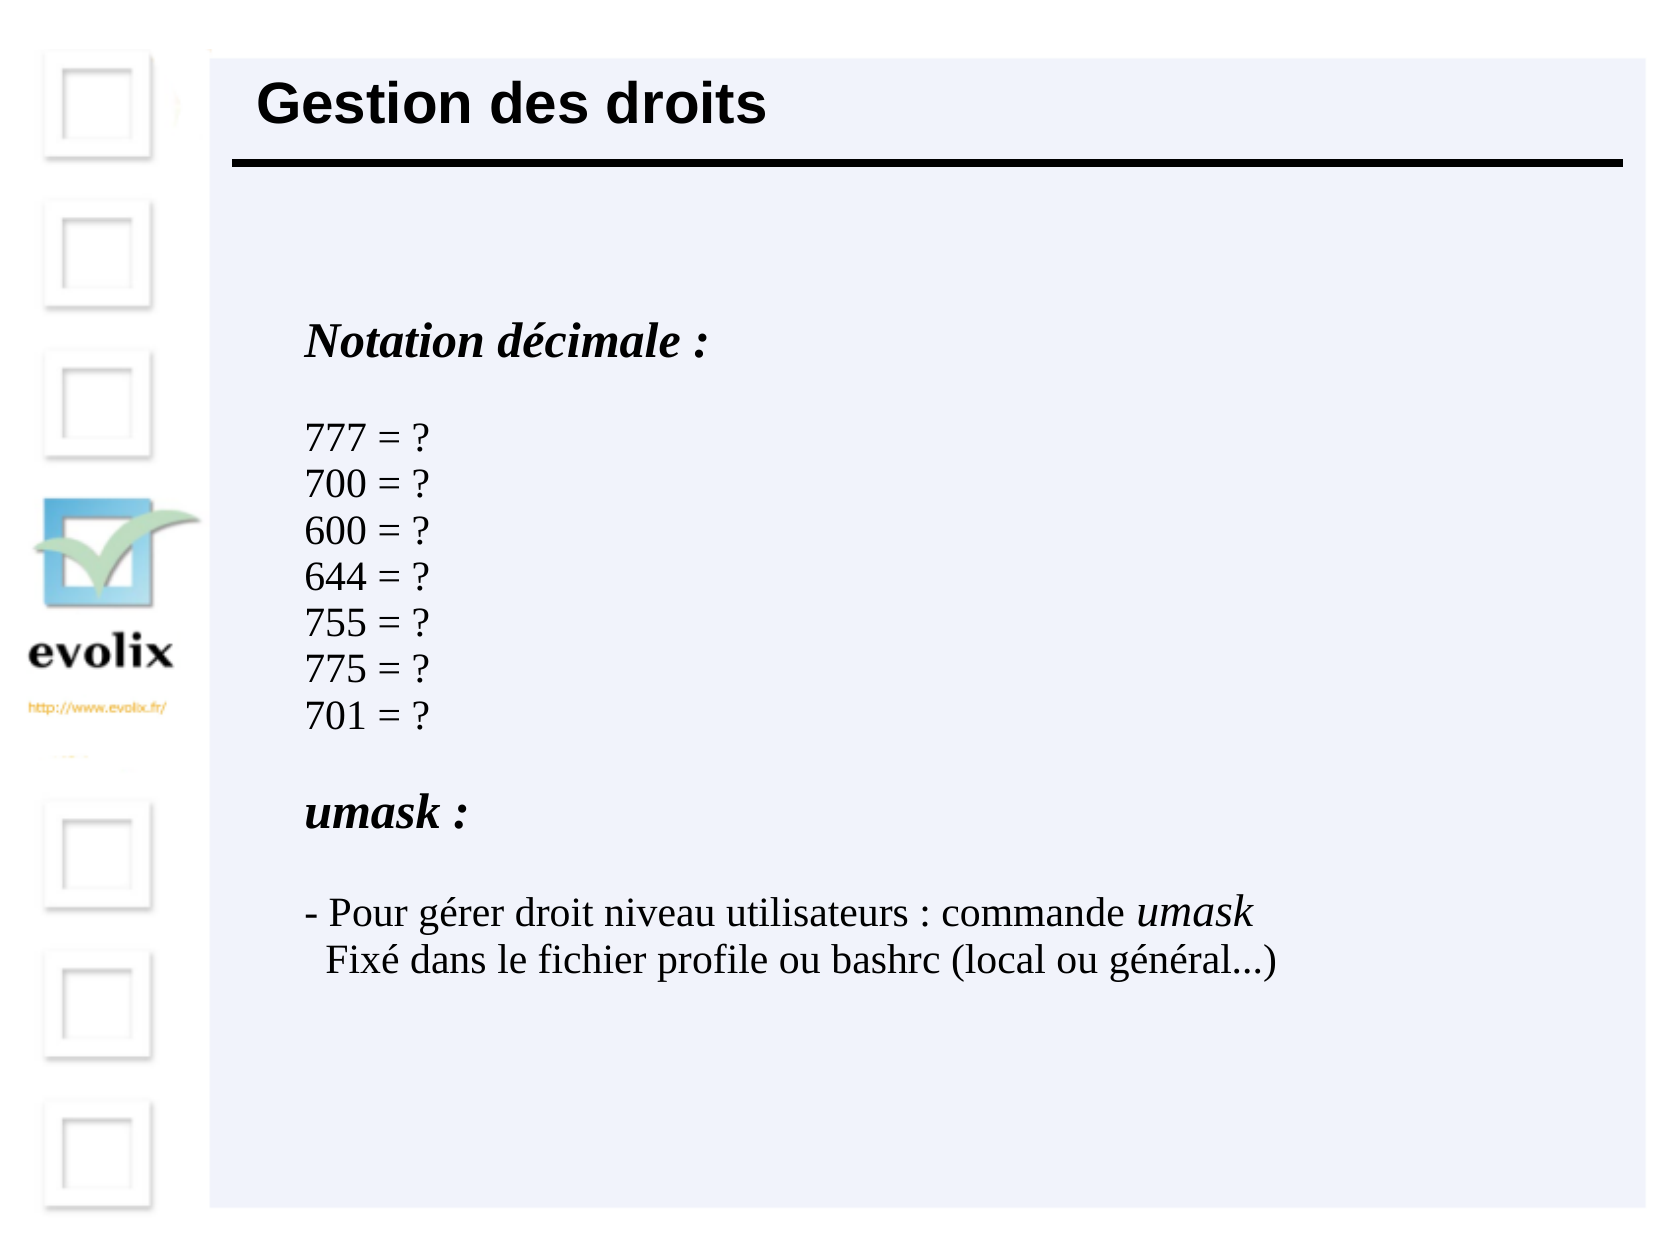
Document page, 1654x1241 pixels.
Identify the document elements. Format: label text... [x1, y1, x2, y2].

picture [0, 49, 1654, 1218]
text_box Gestion des droits [241, 63, 1170, 144]
subtitle Notation décimale : 777 = ? 700 = ? 600 = ? 644 = ? 755 = ? 775 = ? 701 = ? umask : - Pour gérer droit niveau utilisateurs : commande umask Fixé dans le fichier profile ou bashrc (local ou général...) [268, 236, 1654, 1116]
